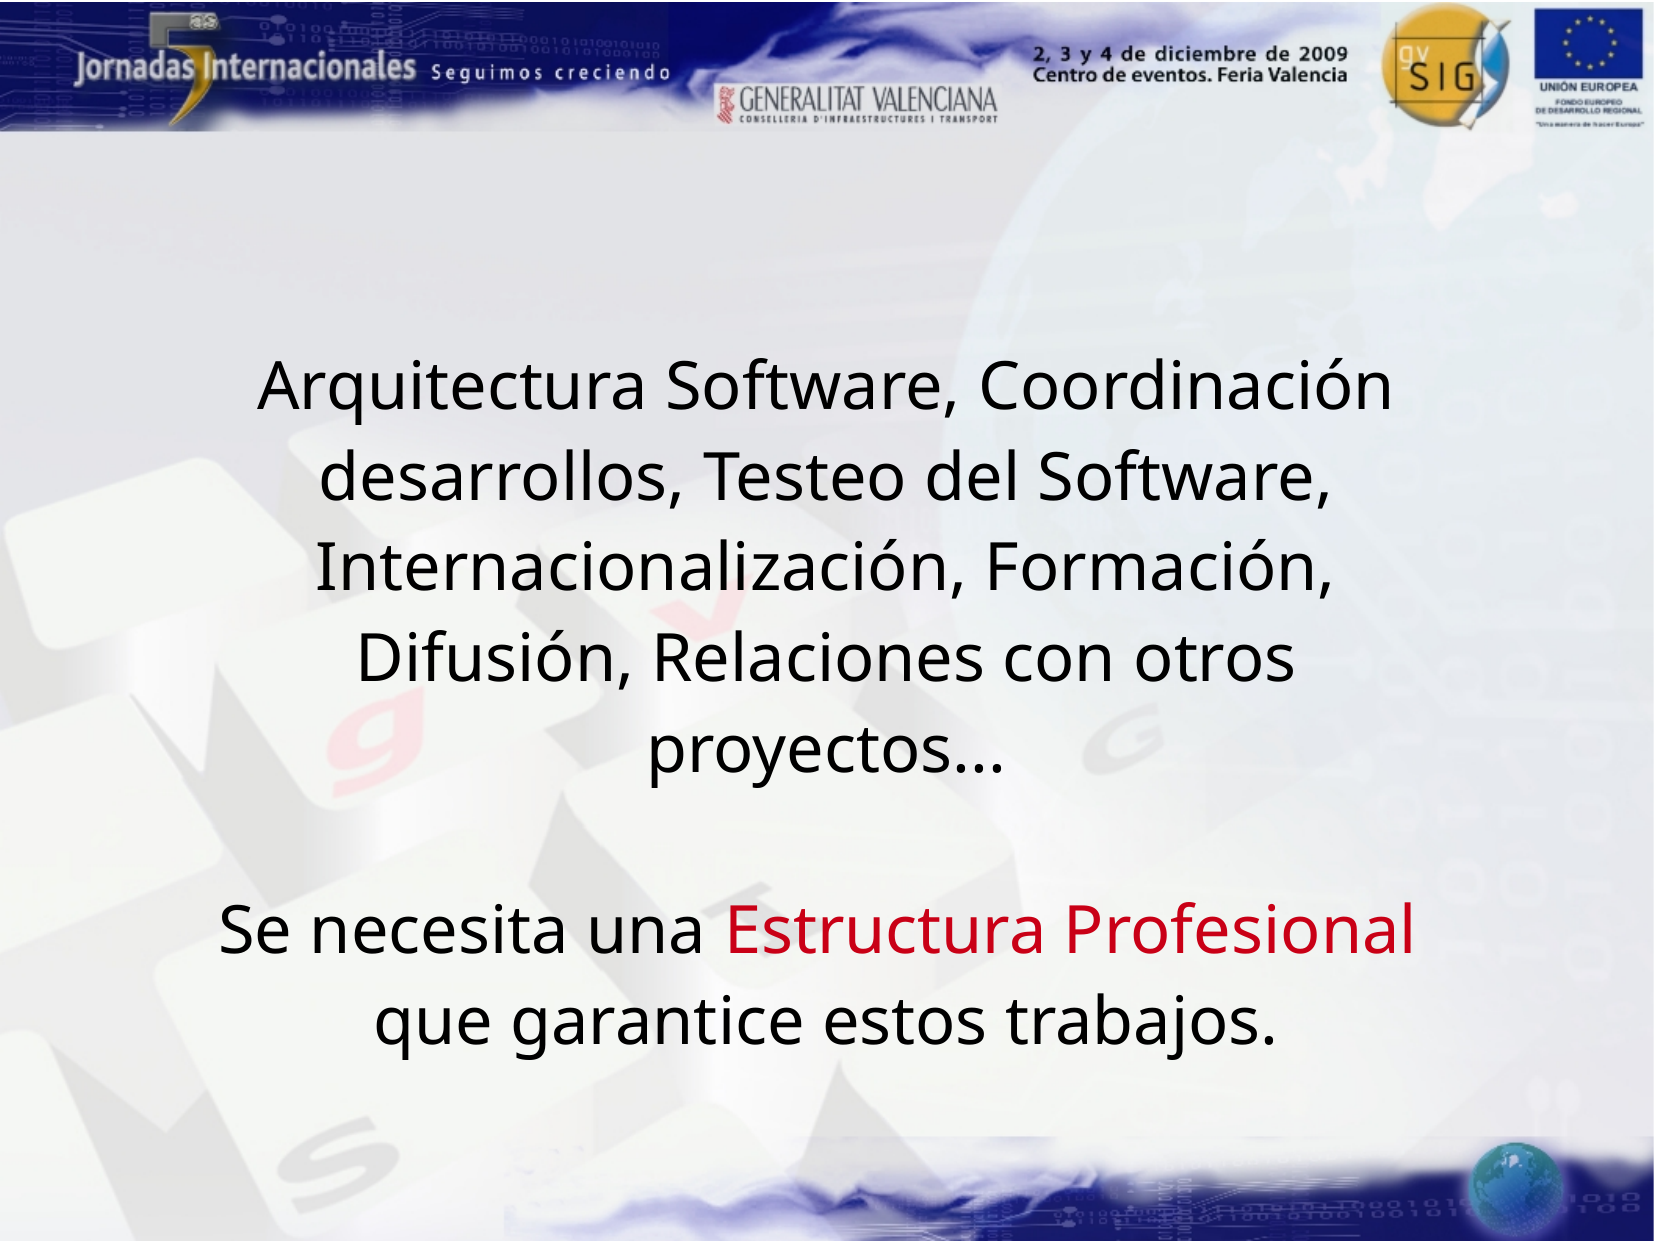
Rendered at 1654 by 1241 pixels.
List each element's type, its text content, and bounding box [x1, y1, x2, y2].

picture [0, 2, 1654, 1241]
text_box Arquitectura Software, Coordinación desarrollos, Testeo del Software, Internacionalización, Formación, Difusión, Relaciones con otros proyectos... Se necesita una Estructura Profesional que garantice estos trabajos. [177, 330, 1477, 1002]
